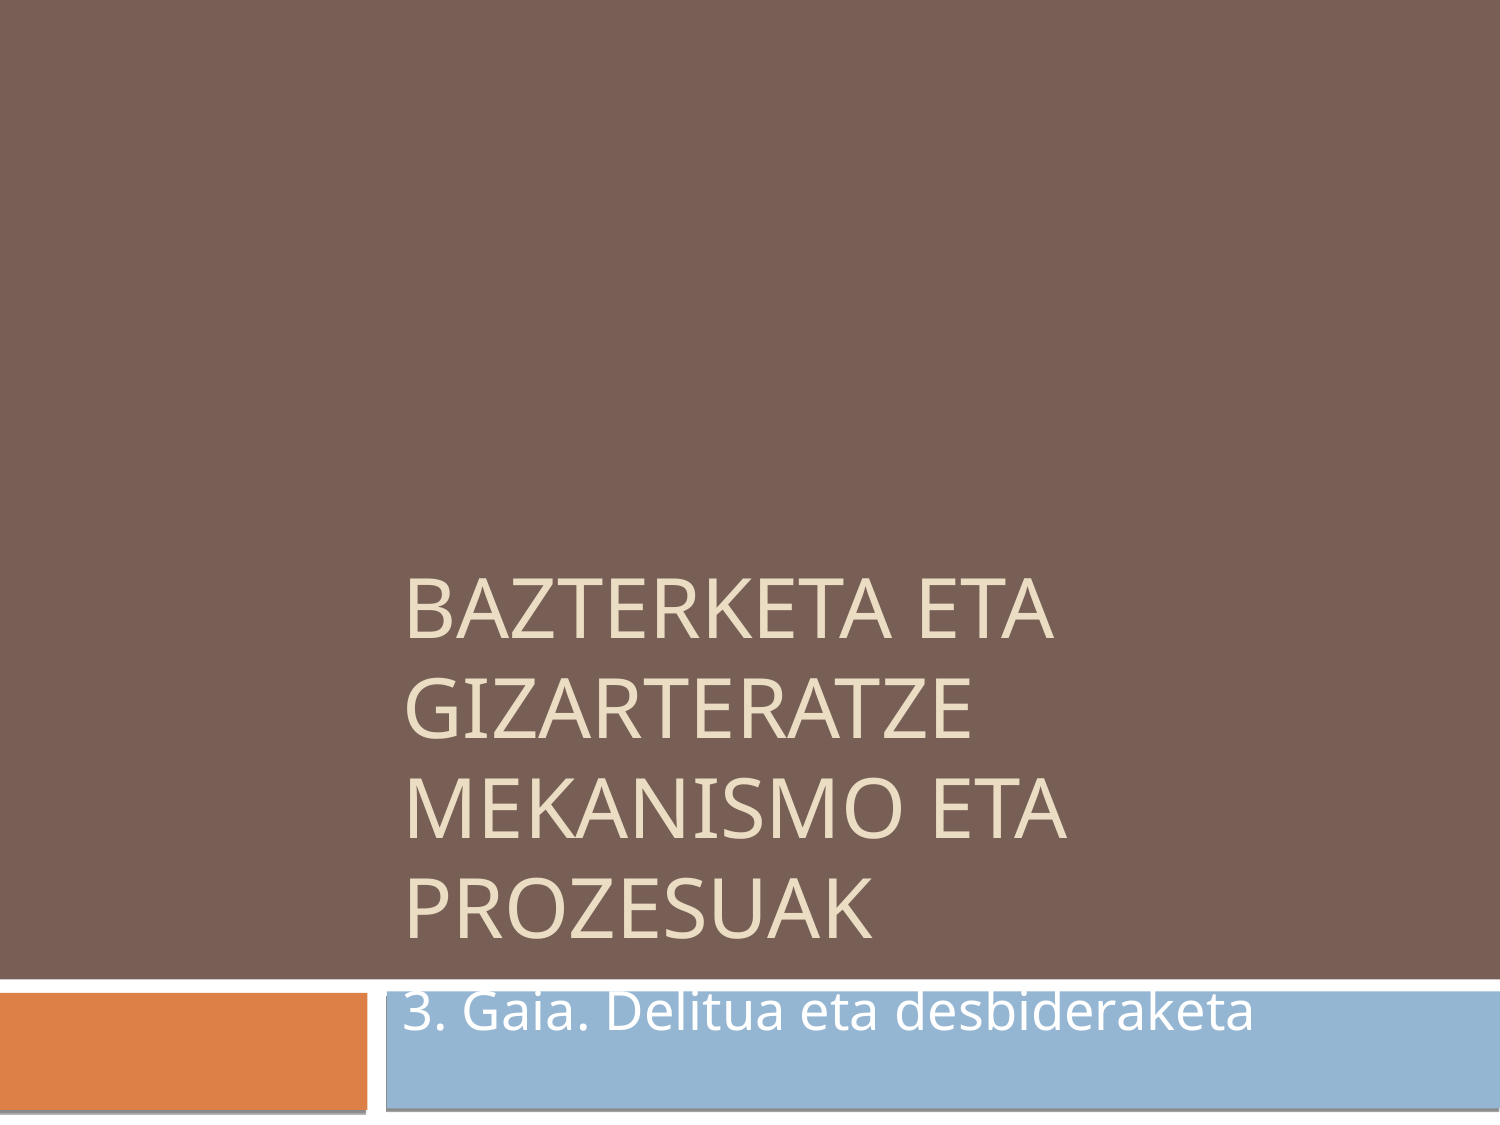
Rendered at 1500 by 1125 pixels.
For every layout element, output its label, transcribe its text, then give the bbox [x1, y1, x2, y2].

title BAZTERKETA ETA GIZARTERATZE MEKANISMO ETA PROZESUAK [387, 662, 1450, 963]
subtitle 3. Gaia. Delitua eta desbideraketa [387, 992, 1488, 1105]
